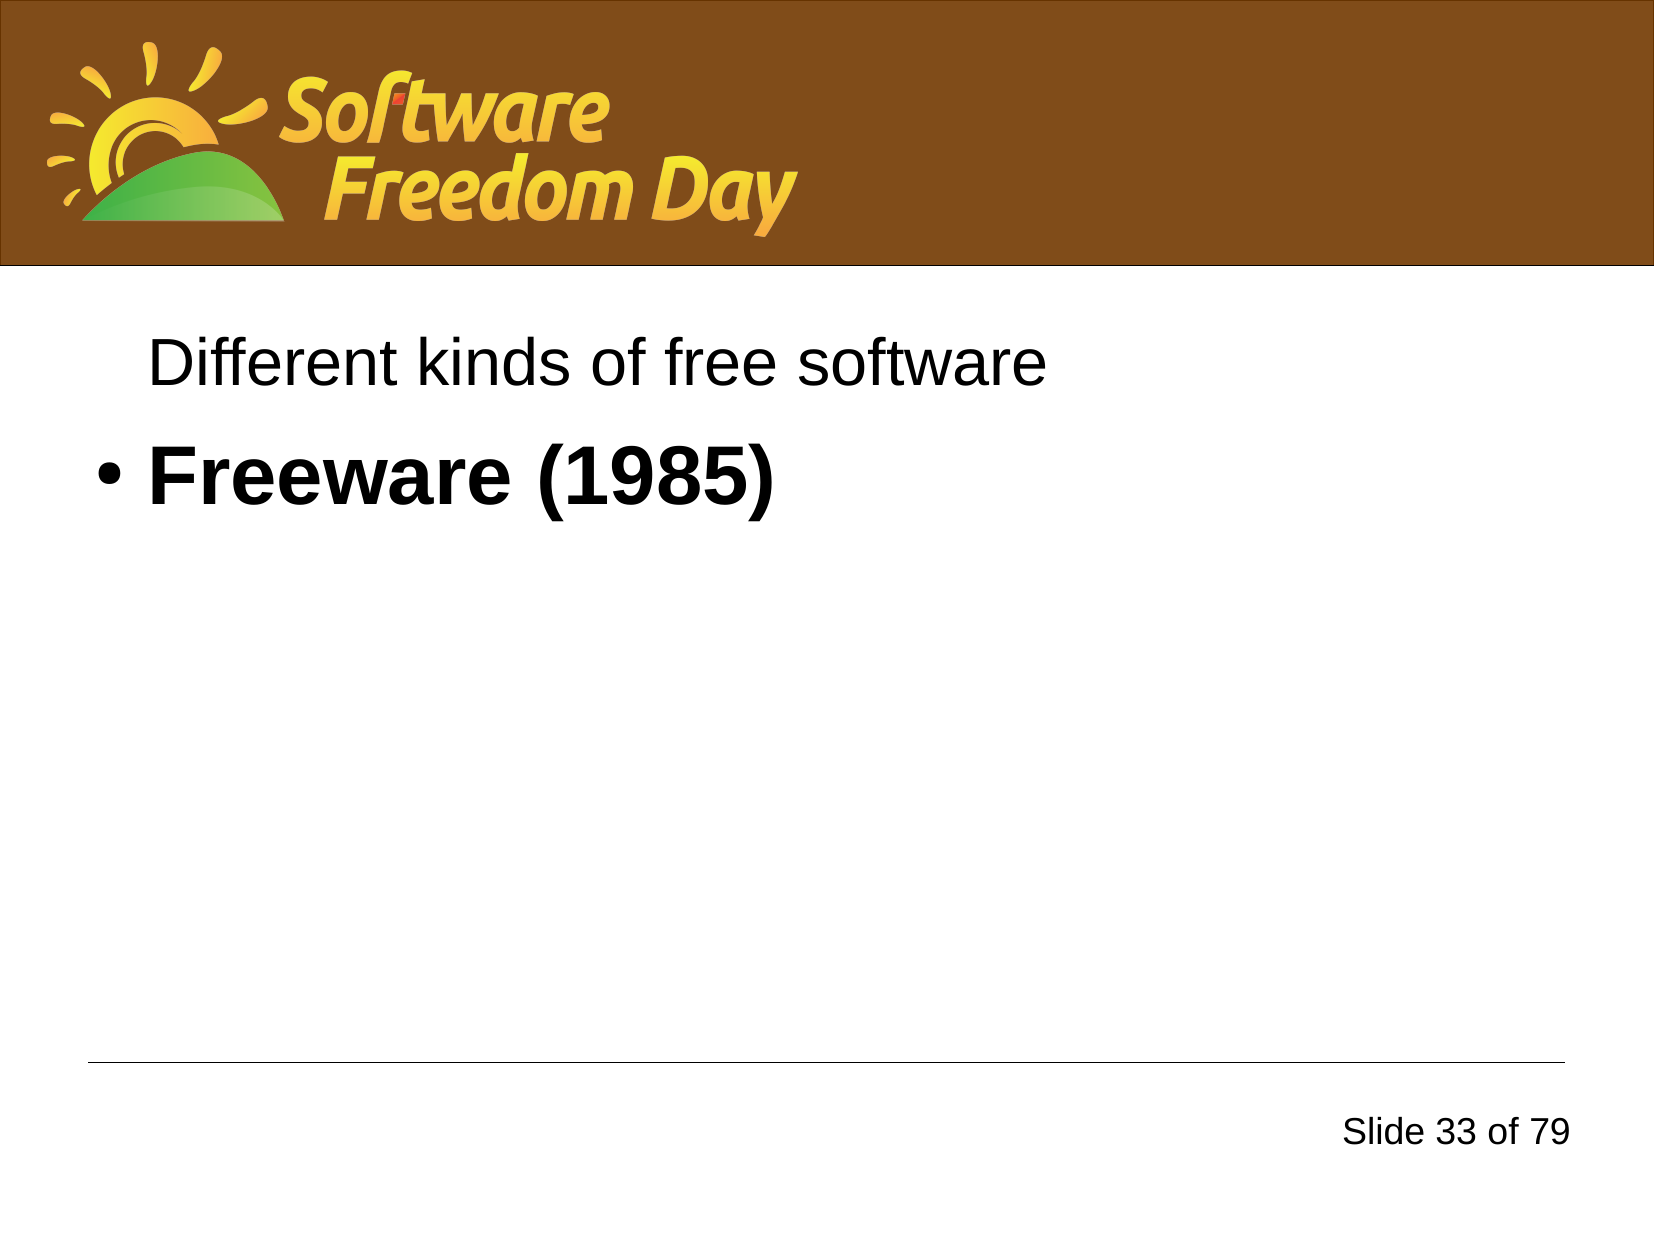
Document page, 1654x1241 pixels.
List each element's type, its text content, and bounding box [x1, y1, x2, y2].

picture [47, 42, 798, 237]
list Different kinds of free software Freeware (1985) [76, 324, 1565, 1045]
